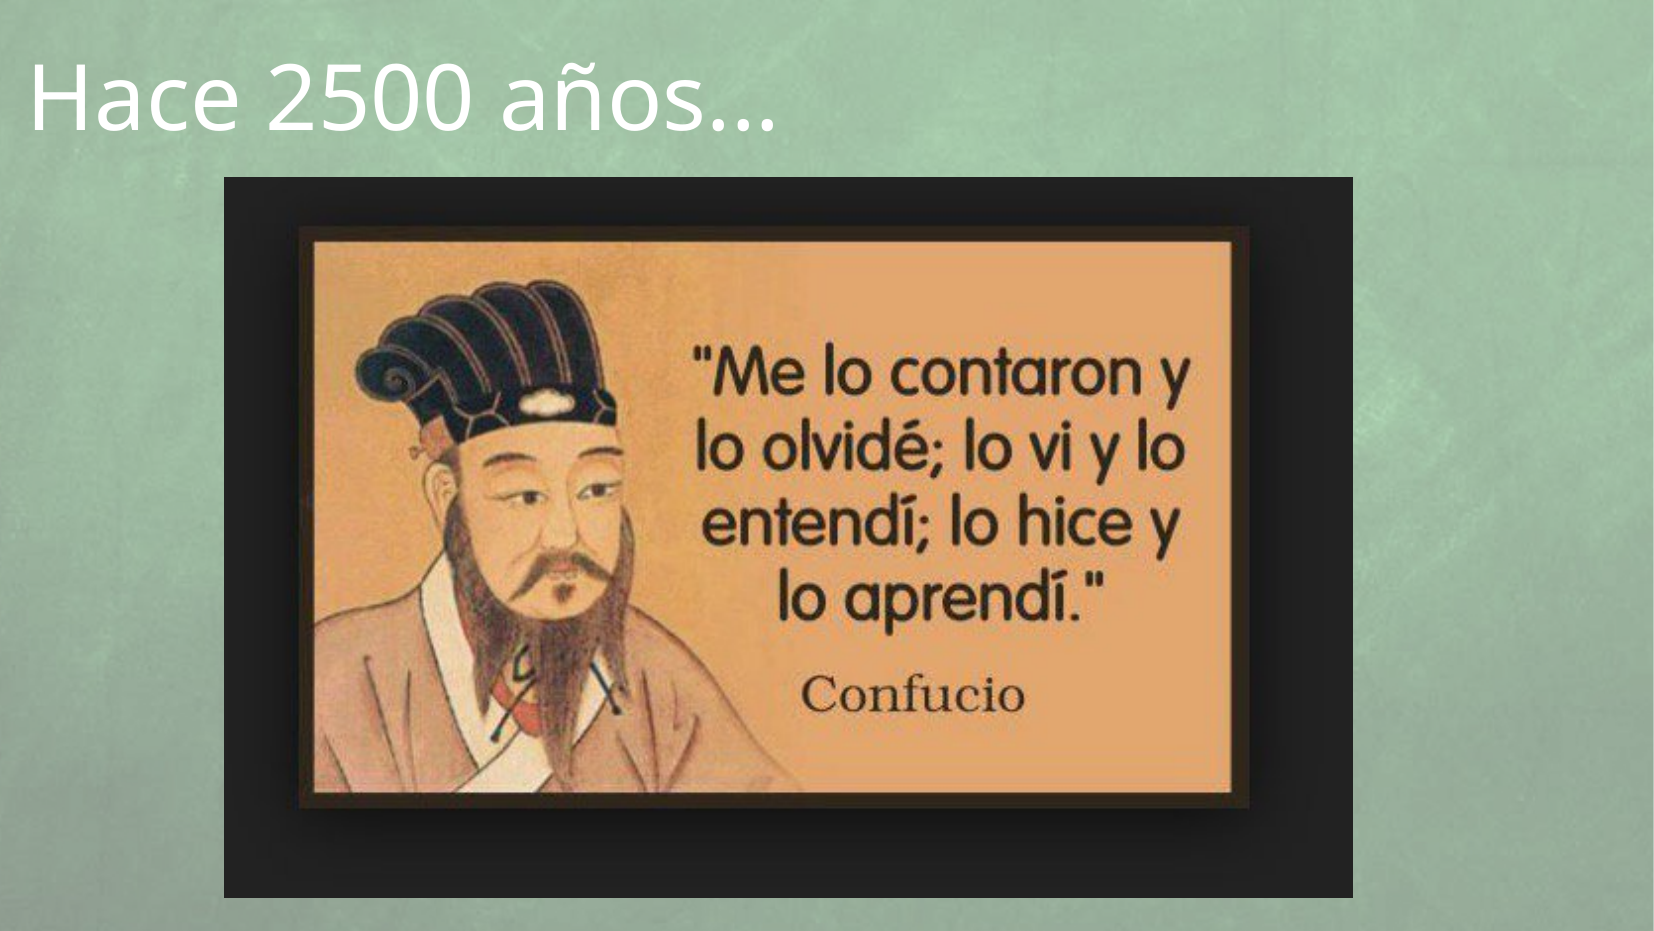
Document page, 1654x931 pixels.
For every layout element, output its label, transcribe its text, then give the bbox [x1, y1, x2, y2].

picture [224, 177, 1353, 898]
text_box Hace 2500 años... [11, 24, 1536, 172]
